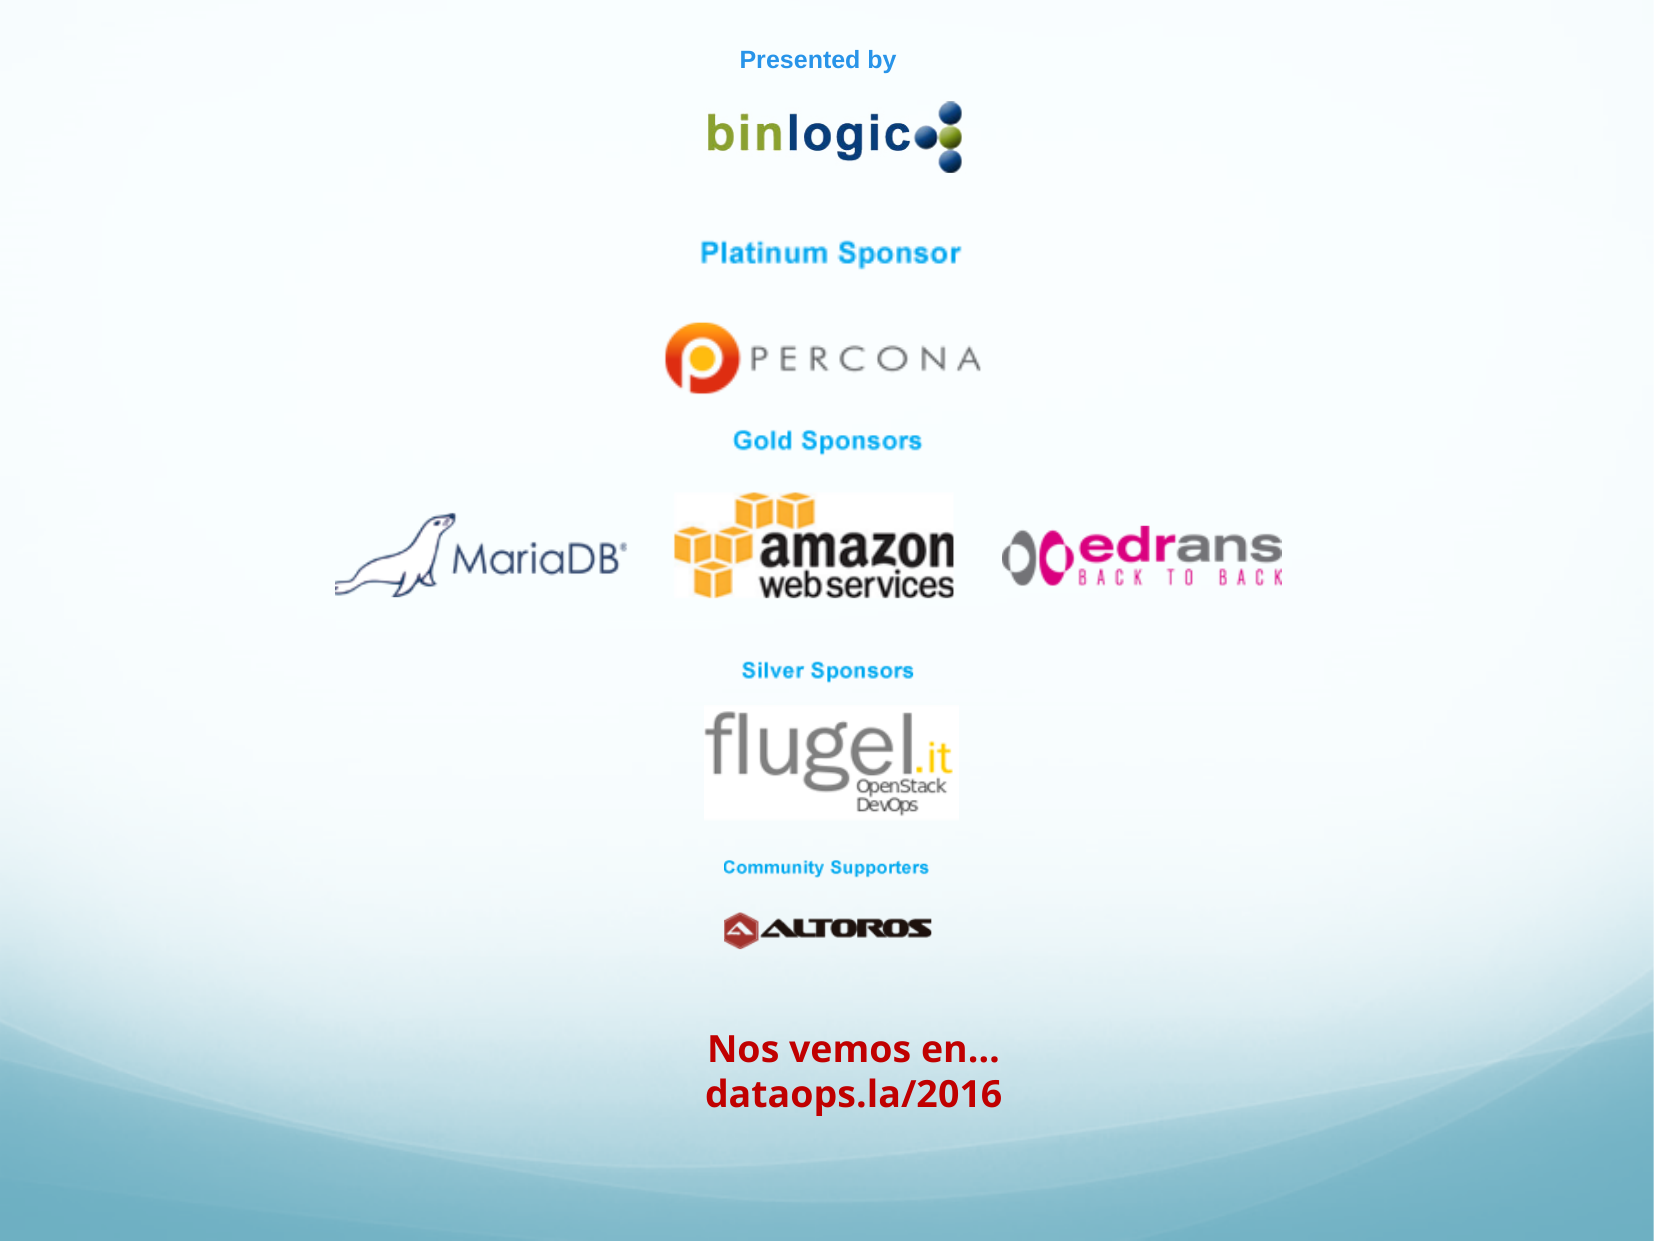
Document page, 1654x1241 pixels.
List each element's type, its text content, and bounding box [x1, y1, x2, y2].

text_box Presented by [724, 36, 940, 87]
text_box Nos vemos en… dataops.la/2016 [649, 1017, 1058, 1135]
picture [0, 0, 1654, 1241]
